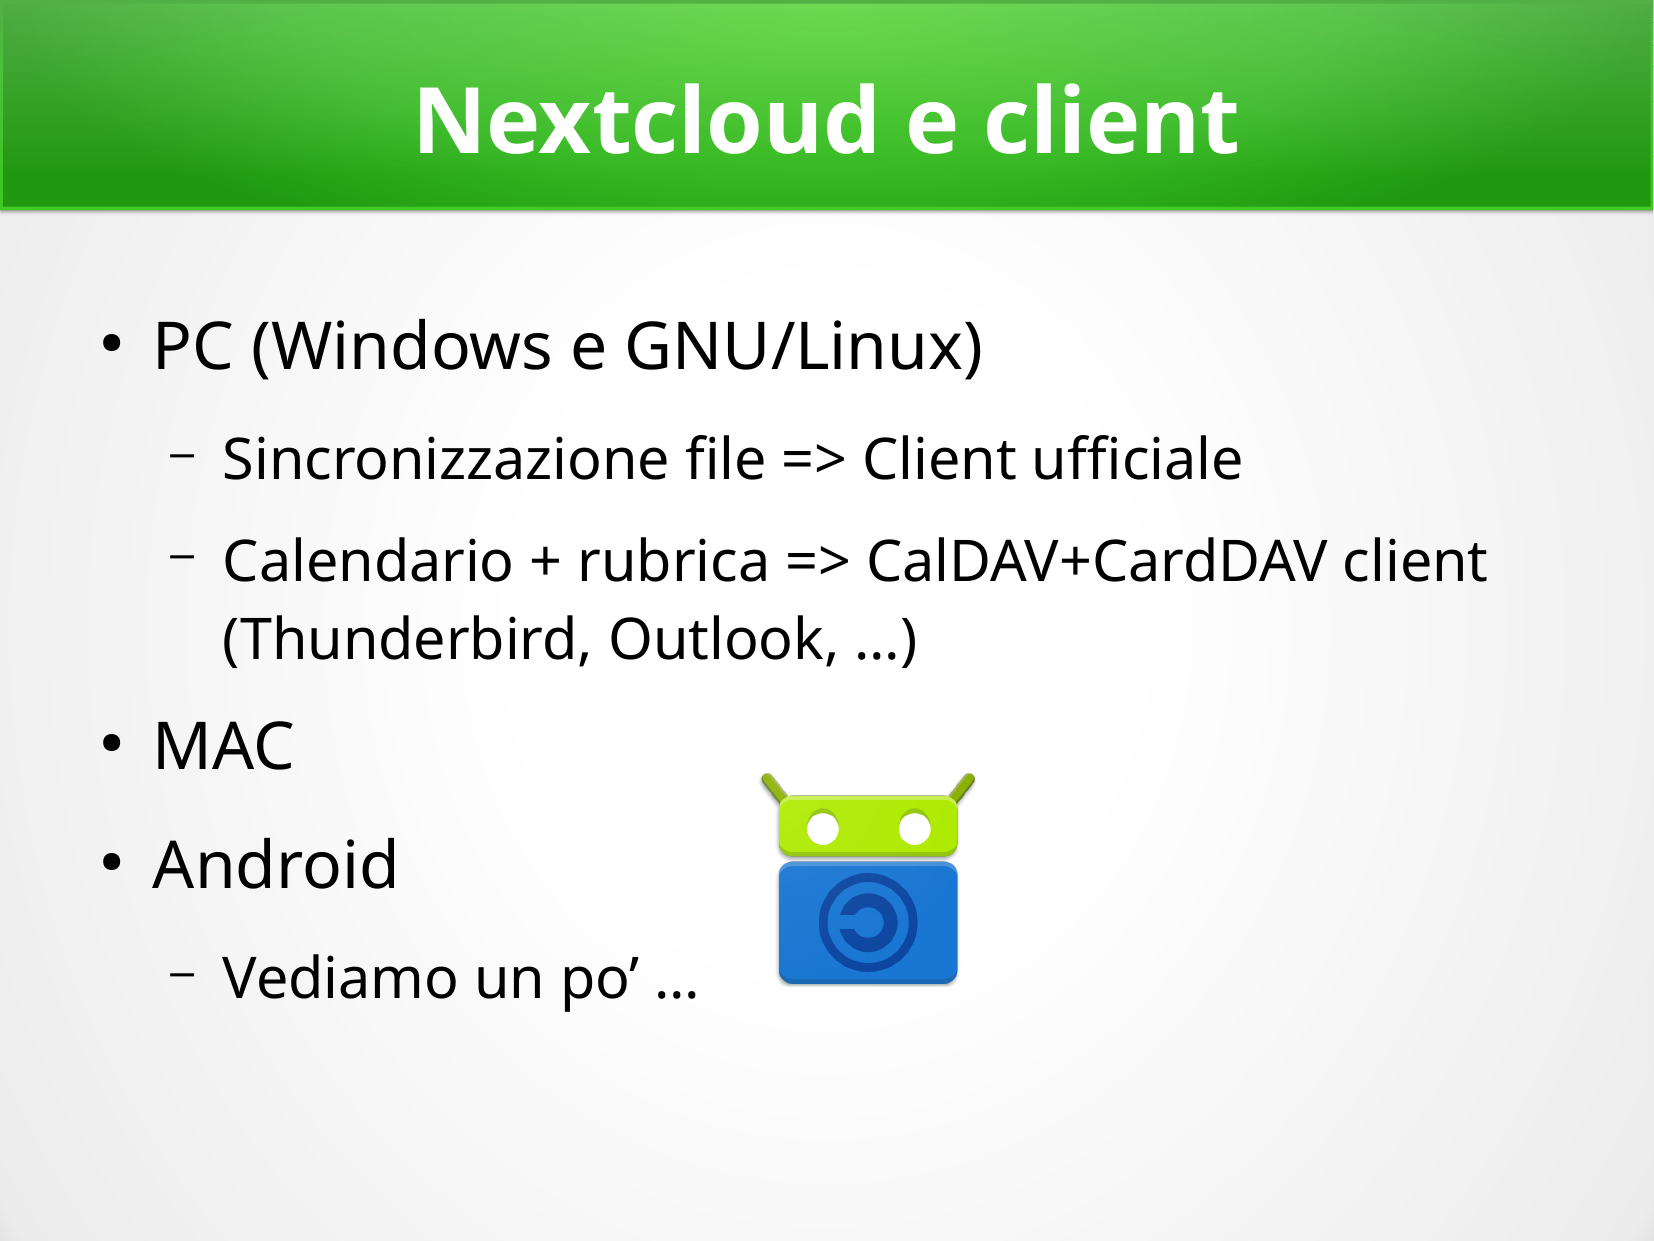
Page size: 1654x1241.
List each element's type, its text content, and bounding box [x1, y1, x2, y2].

list PC (Windows e GNU/Linux) Sincronizzazione file => Client ufficiale Calendario + rubrica => CalDAV+CardDAV client (Thunderbird, Outlook, …) MAC Android Vediamo un po’ … [82, 299, 1571, 1019]
title Nextcloud e client [82, 47, 1571, 189]
picture [755, 767, 981, 993]
